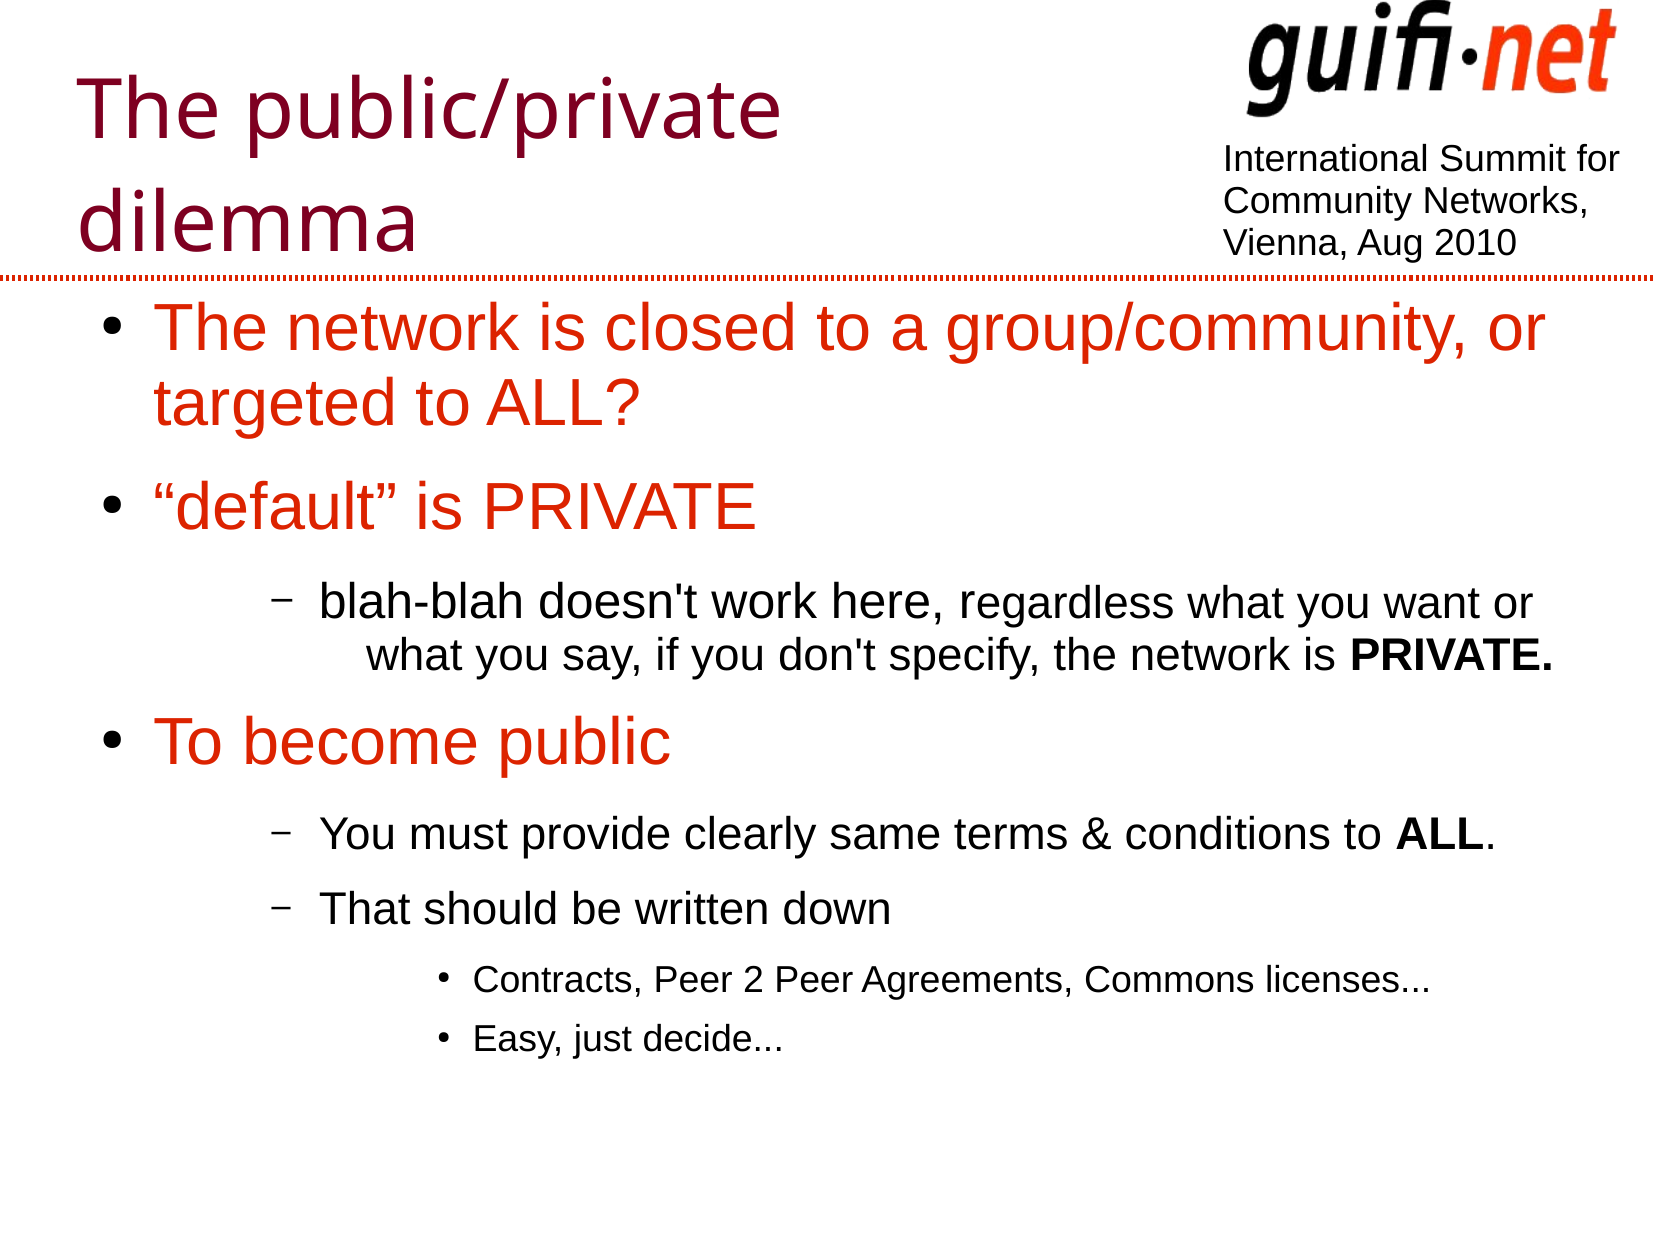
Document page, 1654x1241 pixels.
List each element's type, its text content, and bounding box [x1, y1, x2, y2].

list The network is closed to a group/community, or targeted to ALL? “default” is PRIVATE blah-blah doesn't work here, regardless what you want or what you say, if you don't specify, the network is PRIVATE. To become public You must provide clearly same terms & conditions to ALL. That should be written down Contracts, Peer 2 Peer Agreements, Commons licenses... Easy, just decide... [82, 290, 1571, 1109]
title The public/private dilemma [76, 59, 1093, 267]
picture [1240, 0, 1625, 119]
